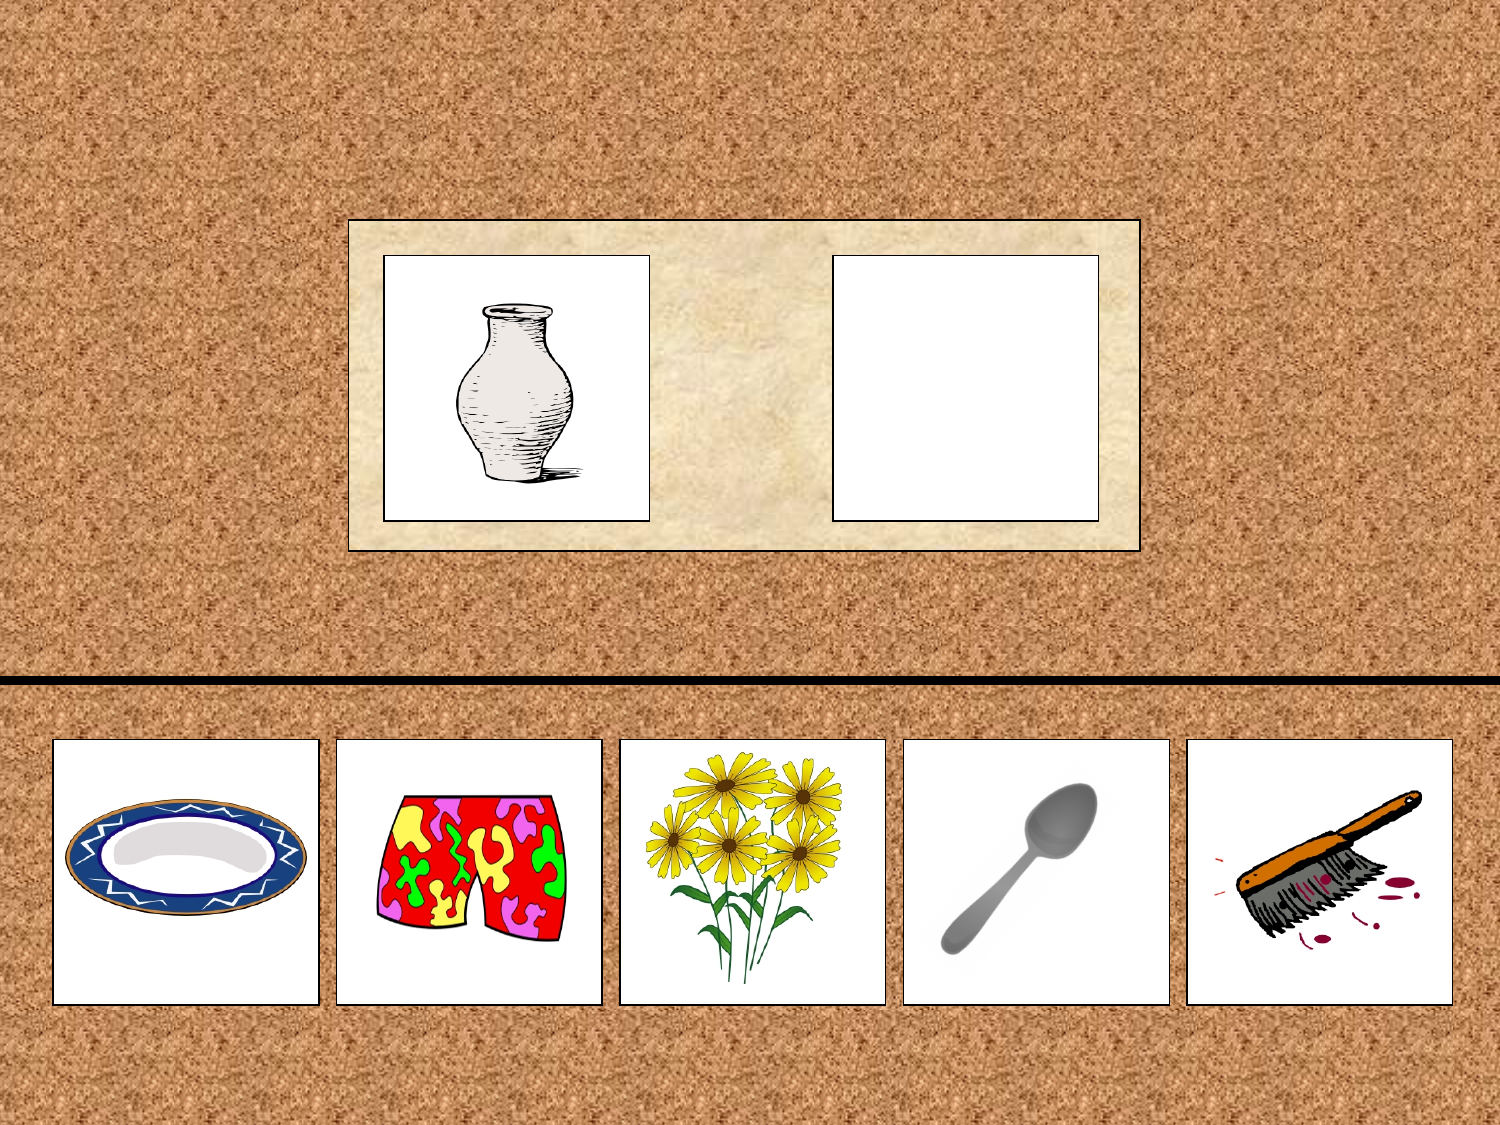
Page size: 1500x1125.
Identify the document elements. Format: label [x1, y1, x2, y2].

text_box [348, 219, 1140, 551]
picture [0, 0, 1500, 676]
text_box [336, 739, 603, 1006]
text_box [903, 739, 1170, 1006]
picture [0, 685, 1500, 1125]
text_box [52, 739, 319, 1006]
text_box [619, 739, 886, 1006]
text_box [1186, 739, 1453, 1006]
